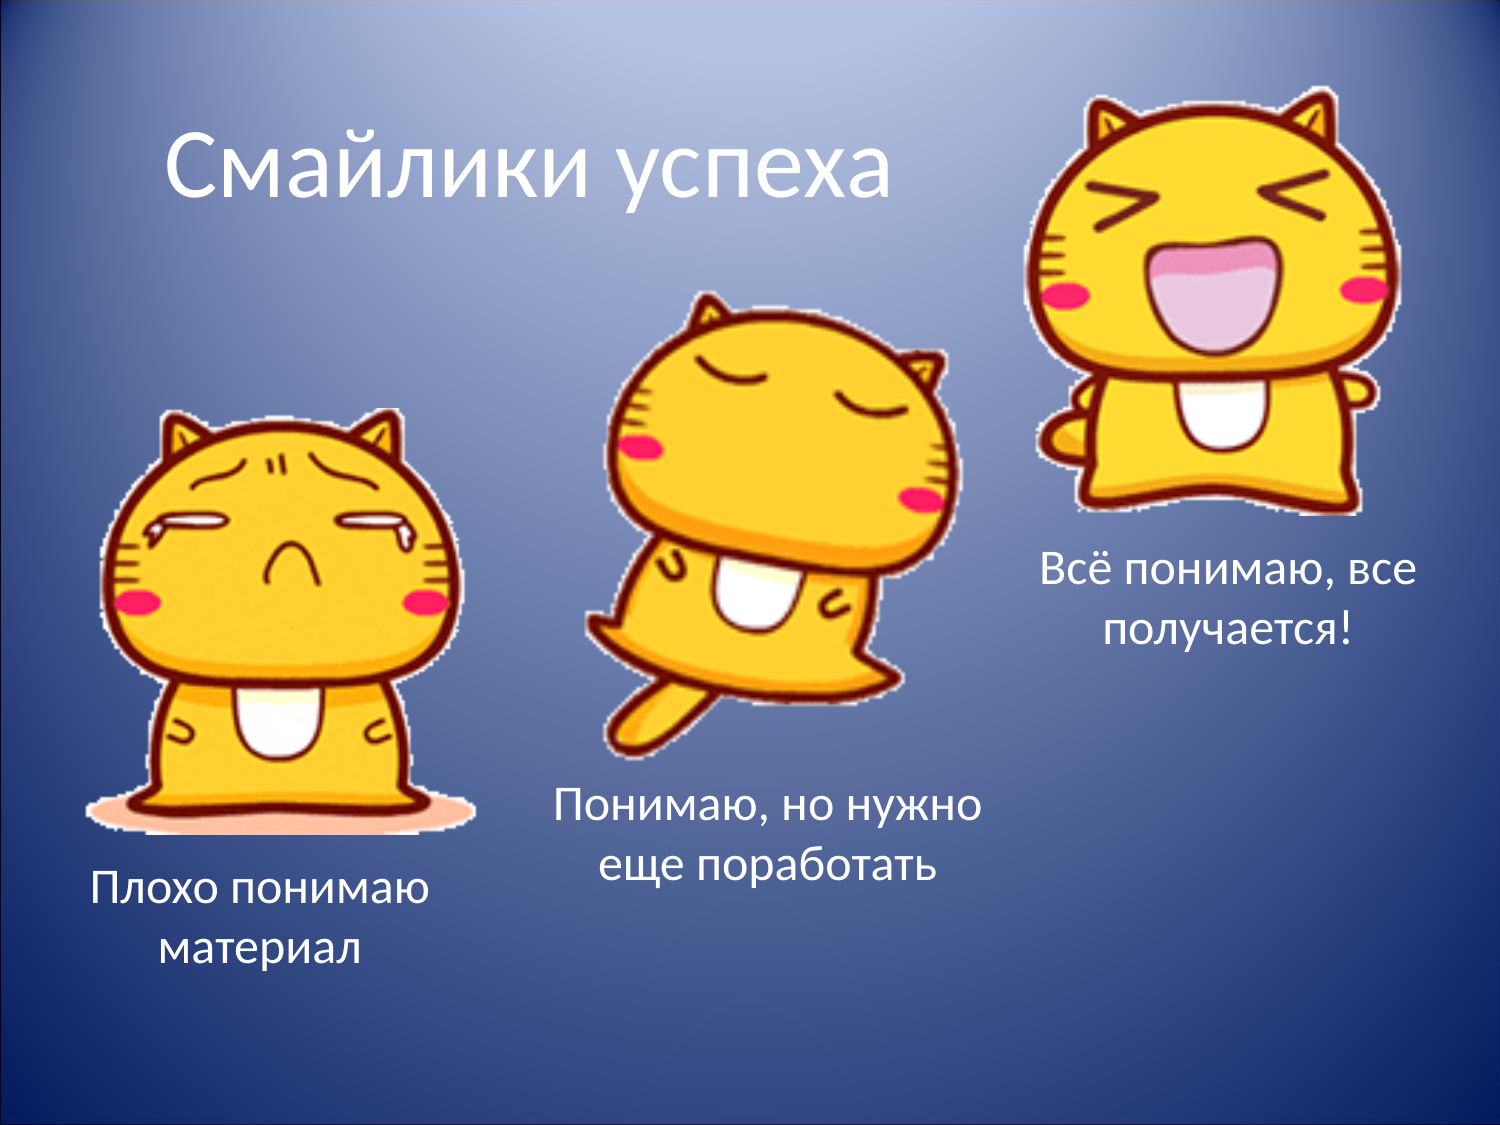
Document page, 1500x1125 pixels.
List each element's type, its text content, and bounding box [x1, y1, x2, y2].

text_box Понимаю, но нужно еще поработать [537, 763, 999, 900]
text_box Всё понимаю, все получается! [998, 527, 1459, 664]
picture [64, 66, 1447, 835]
text_box Плохо понимаю материал [41, 846, 479, 983]
text_box Смайлики успеха [53, 90, 1007, 225]
